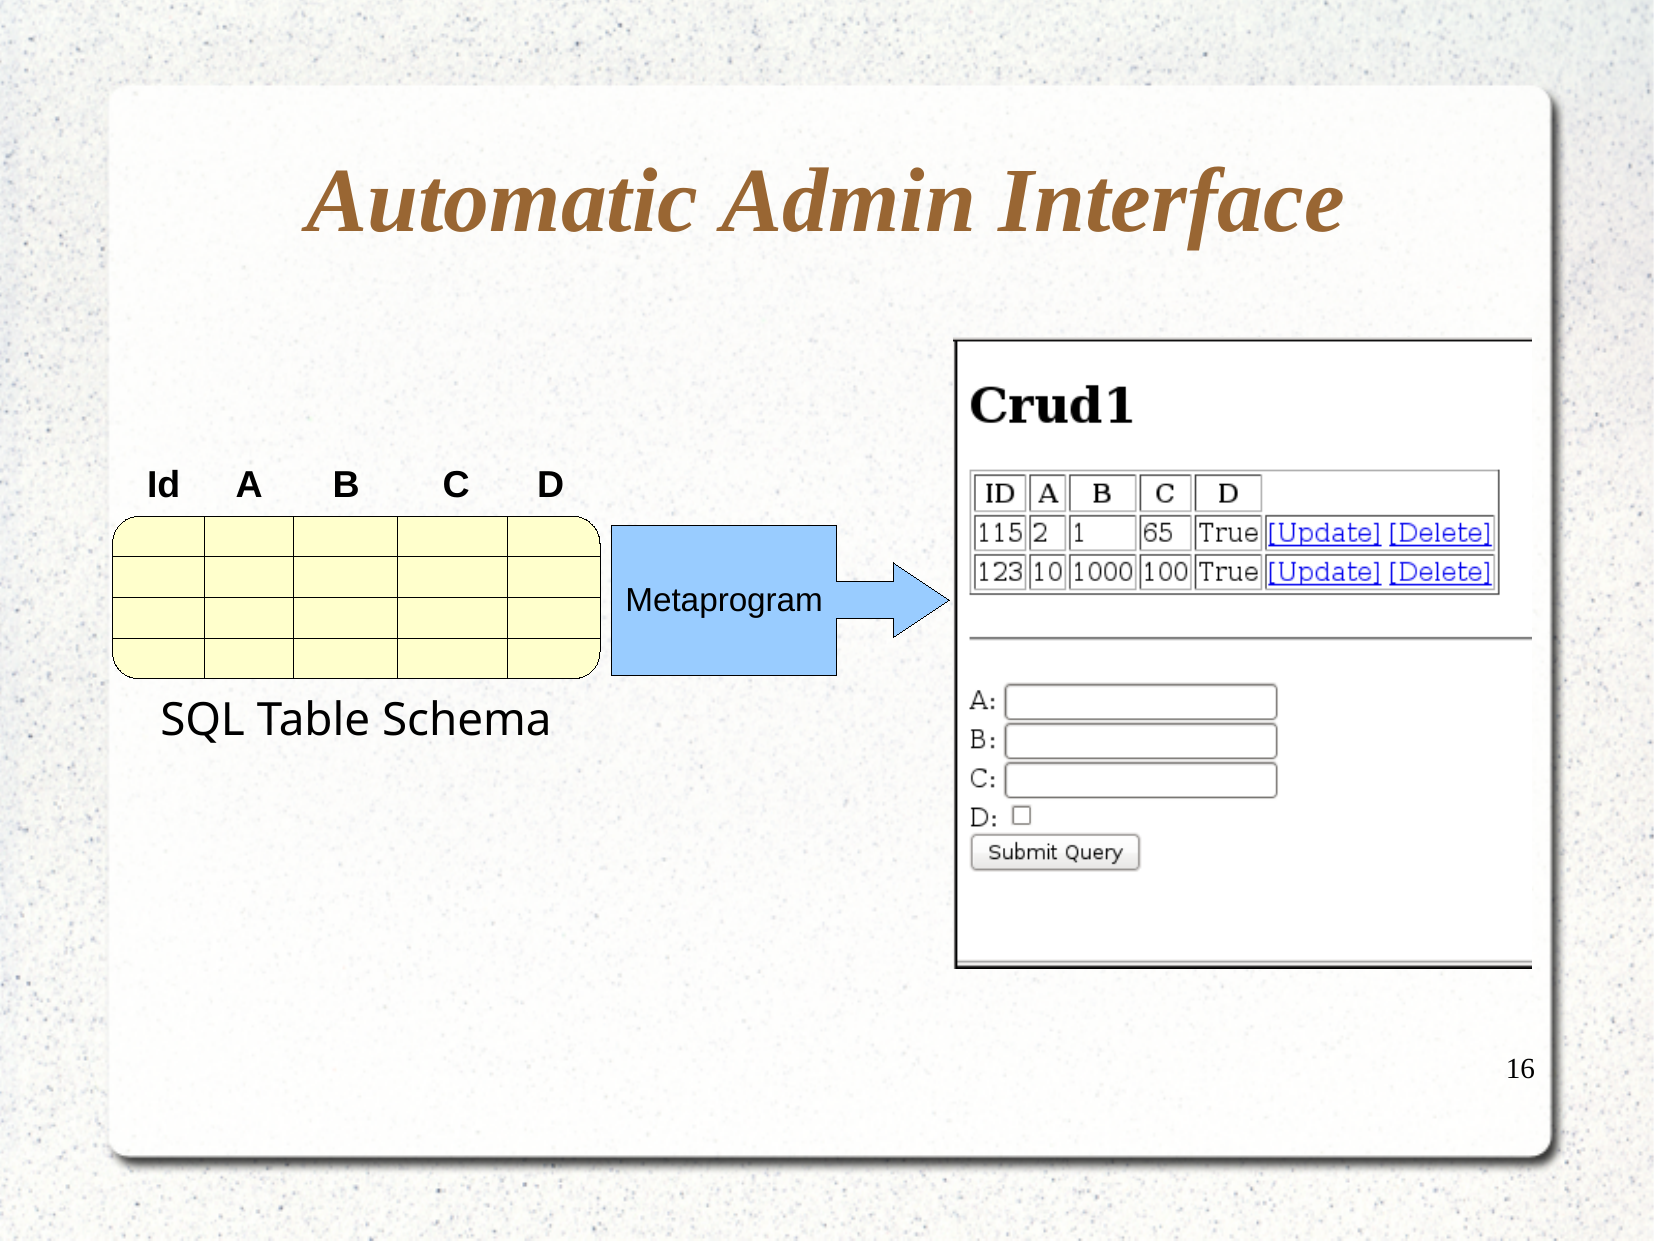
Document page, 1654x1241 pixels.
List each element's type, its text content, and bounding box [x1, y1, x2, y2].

text_box [294, 557, 397, 597]
title Automatic Admin Interface [118, 104, 1536, 297]
text_box [294, 598, 397, 638]
text_box [508, 557, 601, 597]
text_box [508, 639, 601, 678]
text_box [294, 639, 397, 678]
picture [0, 0, 1654, 1241]
text_box [112, 517, 204, 556]
text_box B [318, 455, 364, 520]
text_box [112, 639, 204, 678]
text_box Metaprogram [611, 525, 950, 676]
text_box [205, 516, 293, 556]
text_box [112, 598, 204, 638]
text_box SQL Table Schema [112, 678, 601, 751]
text_box [508, 598, 601, 638]
text_box D [522, 455, 580, 520]
text_box [205, 598, 293, 638]
text_box [398, 516, 507, 556]
text_box [398, 639, 507, 678]
text_box [398, 598, 507, 638]
text_box [294, 516, 397, 556]
text_box [508, 516, 601, 556]
text_box C [427, 455, 485, 520]
text_box [112, 557, 204, 597]
text_box A [220, 455, 278, 520]
text_box [205, 639, 293, 678]
text_box [398, 557, 507, 597]
text_box [205, 557, 293, 597]
text_box Id [132, 455, 208, 520]
